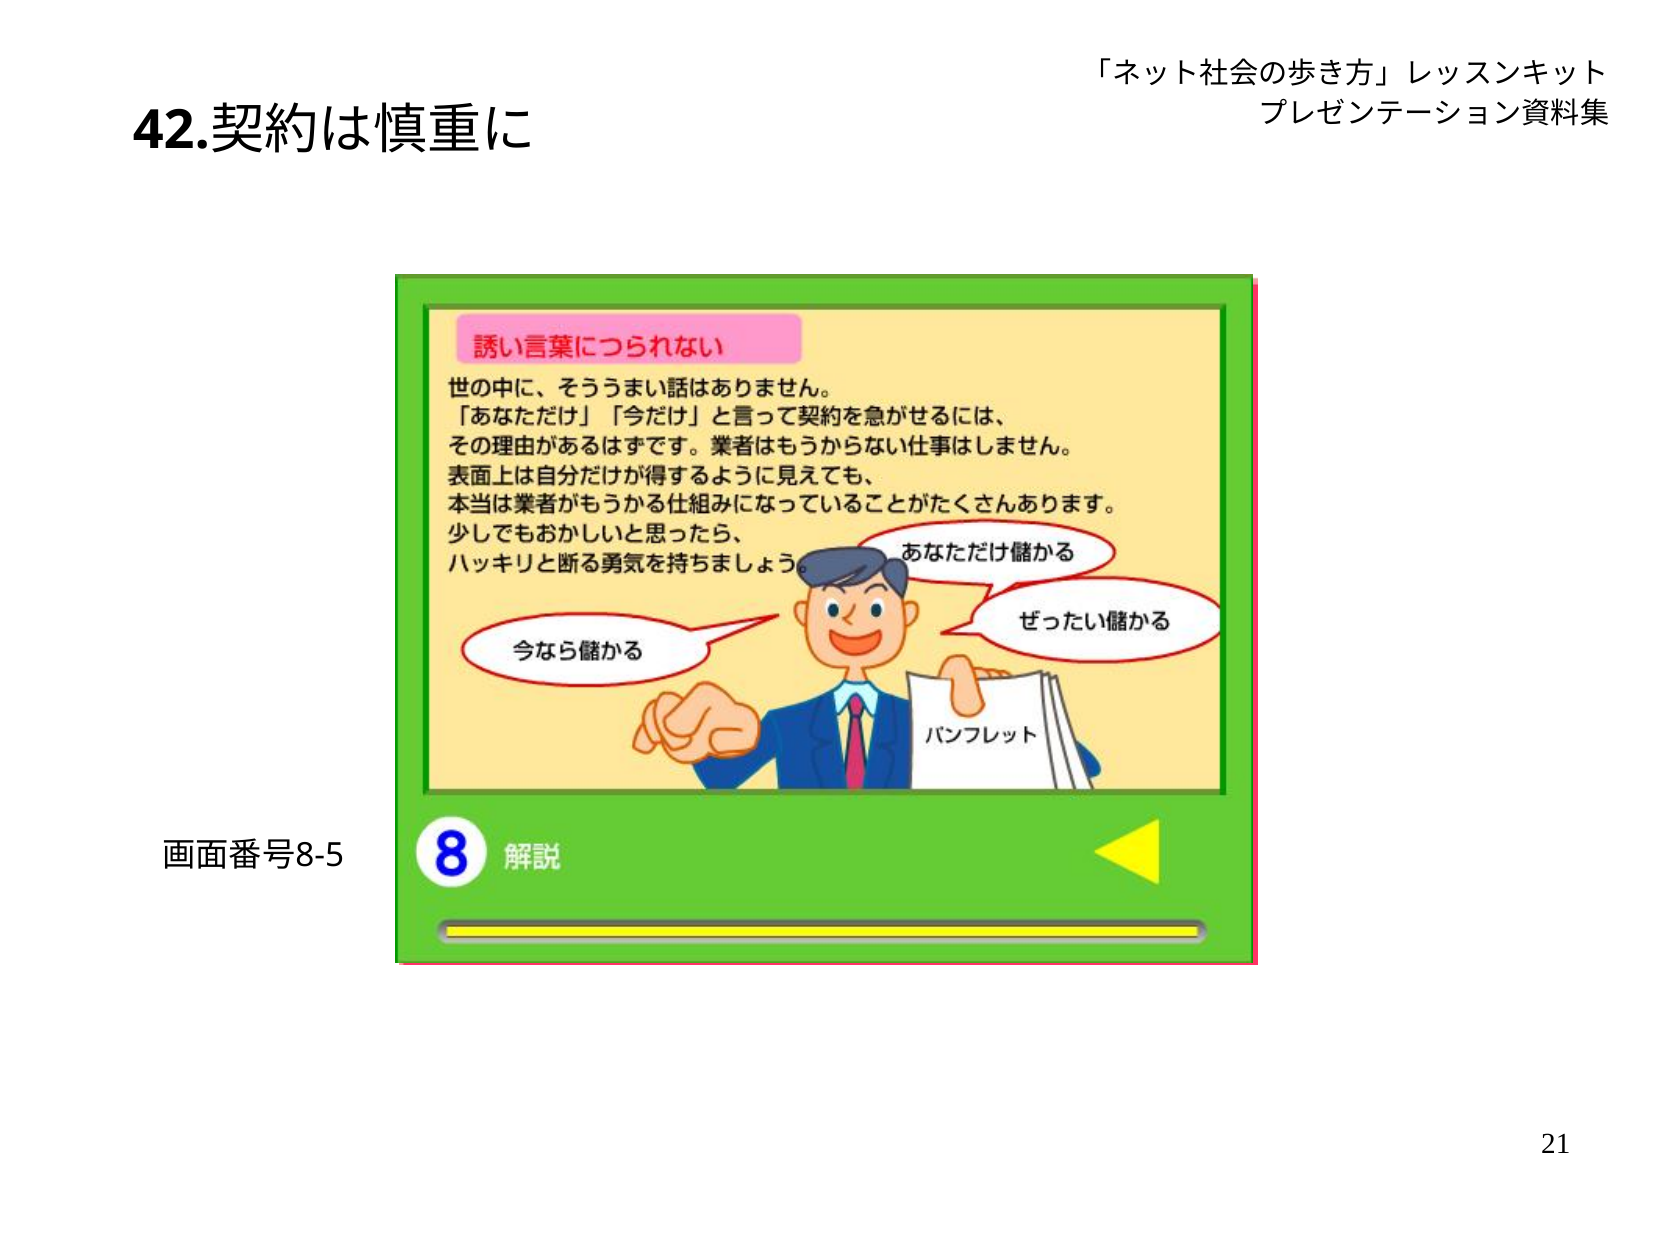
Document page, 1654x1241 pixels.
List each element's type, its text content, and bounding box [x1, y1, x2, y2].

picture [395, 274, 1258, 965]
text_box 画面番号8-5 [147, 826, 384, 882]
text_box 42.契約は慎重に [118, 88, 1241, 169]
text_box 「ネット社会の歩き方」レッスンキット プレゼンテーション資料集 [1062, 44, 1625, 139]
